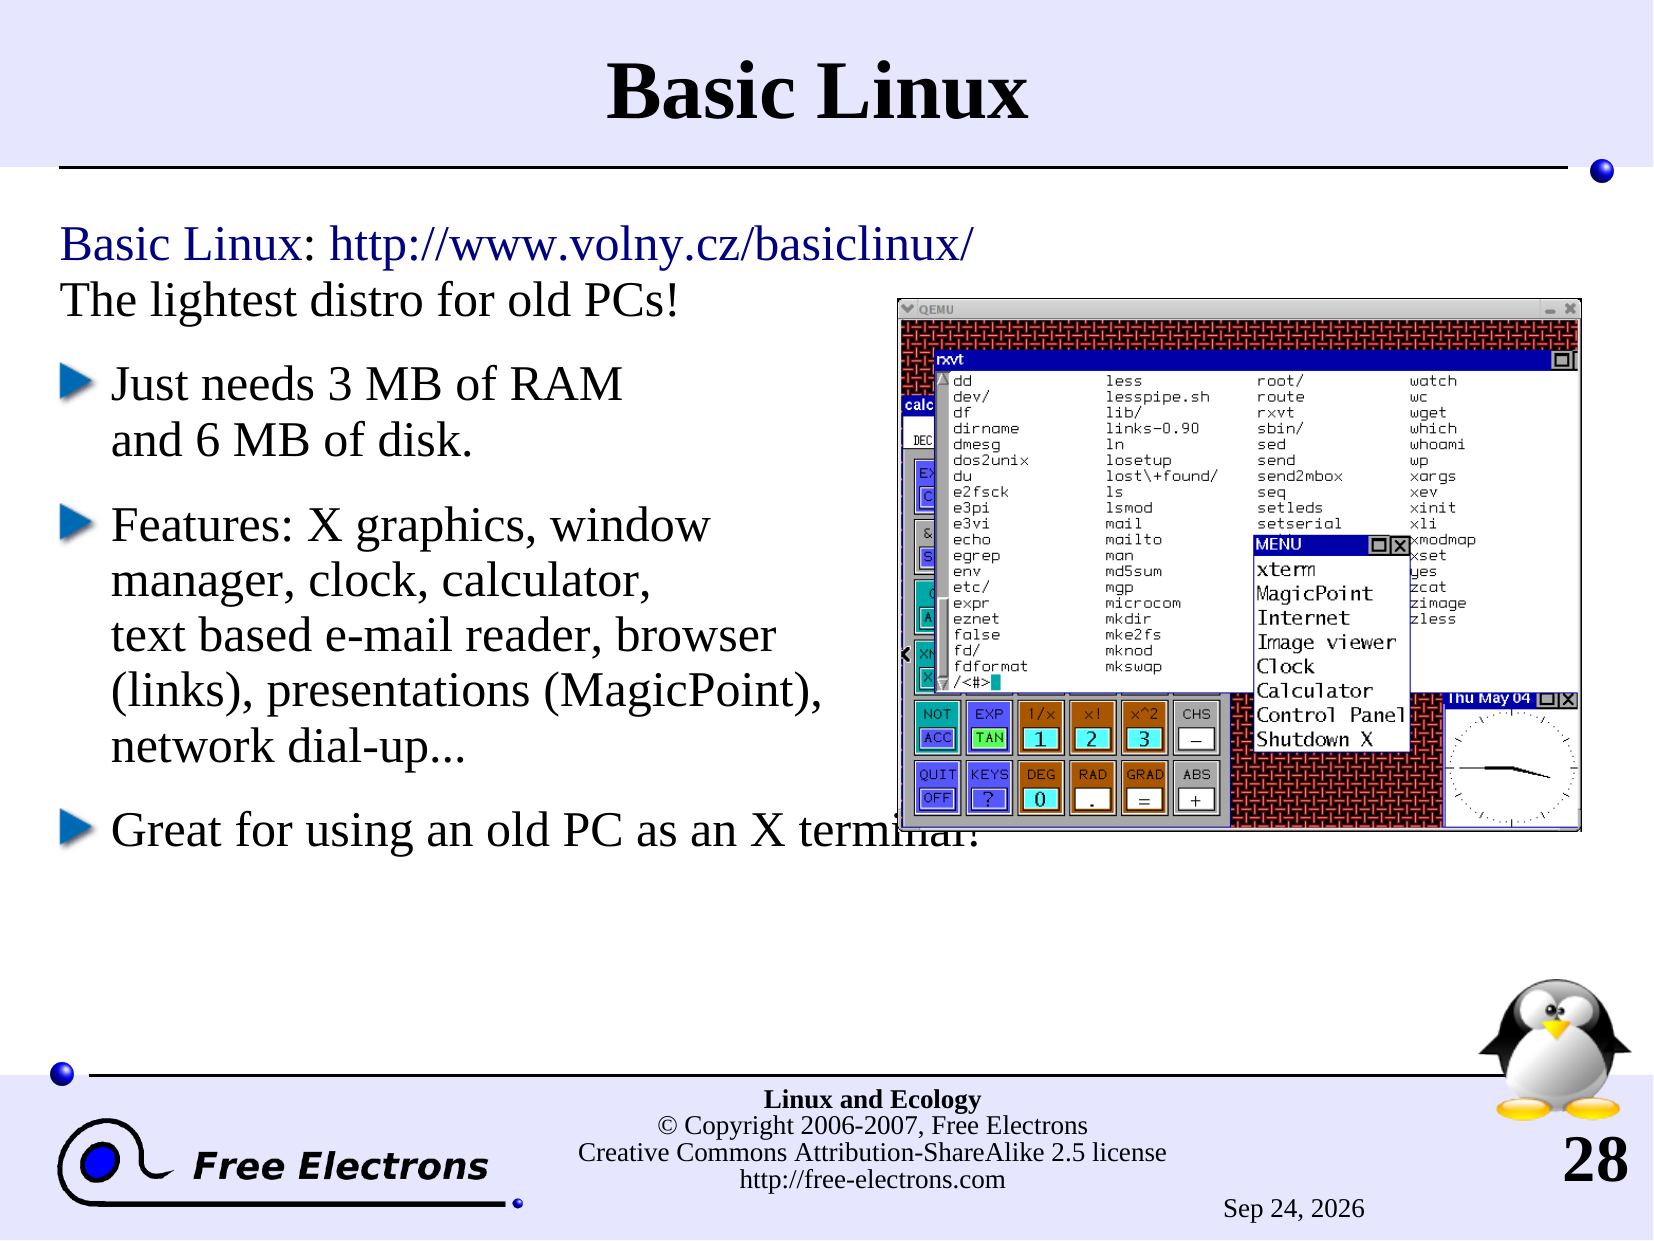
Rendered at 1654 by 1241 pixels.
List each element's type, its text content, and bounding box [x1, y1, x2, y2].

list Basic Linux: http://www.volny.cz/basiclinux/ The lightest distro for old PCs! Just needs 3 MB of RAM and 6 MB of disk. Features: X graphics, window manager, clock, calculator, text based e-mail reader, browser (links), presentations (MagicPoint), network dial-up... Great for using an old PC as an X terminal! [40, 216, 1518, 1066]
picture [50, 1107, 527, 1216]
title Basic Linux [33, 29, 1604, 153]
picture [897, 298, 1582, 832]
picture [1476, 979, 1634, 1121]
